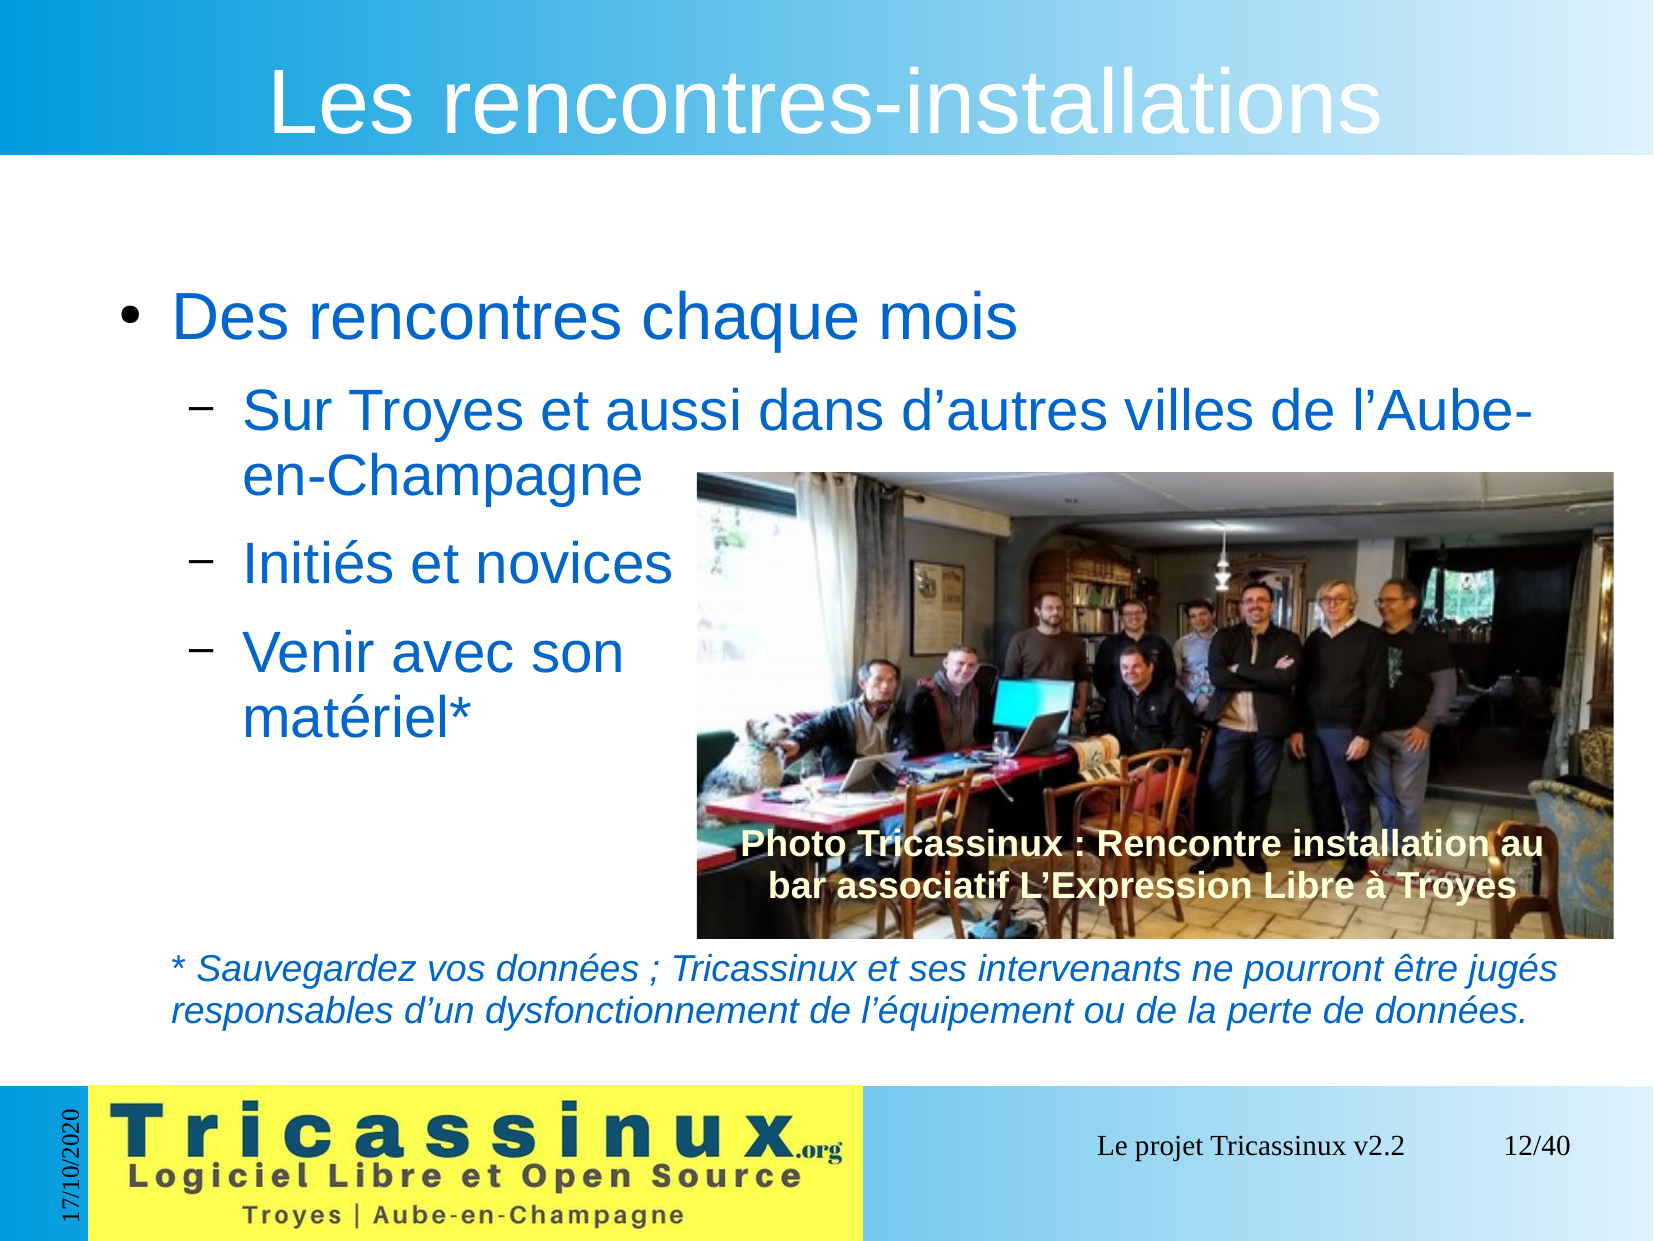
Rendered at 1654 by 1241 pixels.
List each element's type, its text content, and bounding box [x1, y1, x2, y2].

title Les rencontres-installations [82, 49, 1571, 155]
text_box Photo Tricassinux : Rencontre installation au bar associatif L’Expression Libre à Troyes [696, 814, 1589, 956]
picture [89, 1085, 863, 1241]
picture [696, 472, 1614, 939]
list Des rencontres chaque mois Sur Troyes et aussi dans d’autres villes de l’Aube-en-Champagne Initiés et novices Venir avec son matériel* * Sauvegardez vos données ; Tricassinux et ses intervenants ne pourront être jugés responsables d’un dysfonctionnement de l’équipement ou de la perte de données. [100, 279, 1589, 999]
